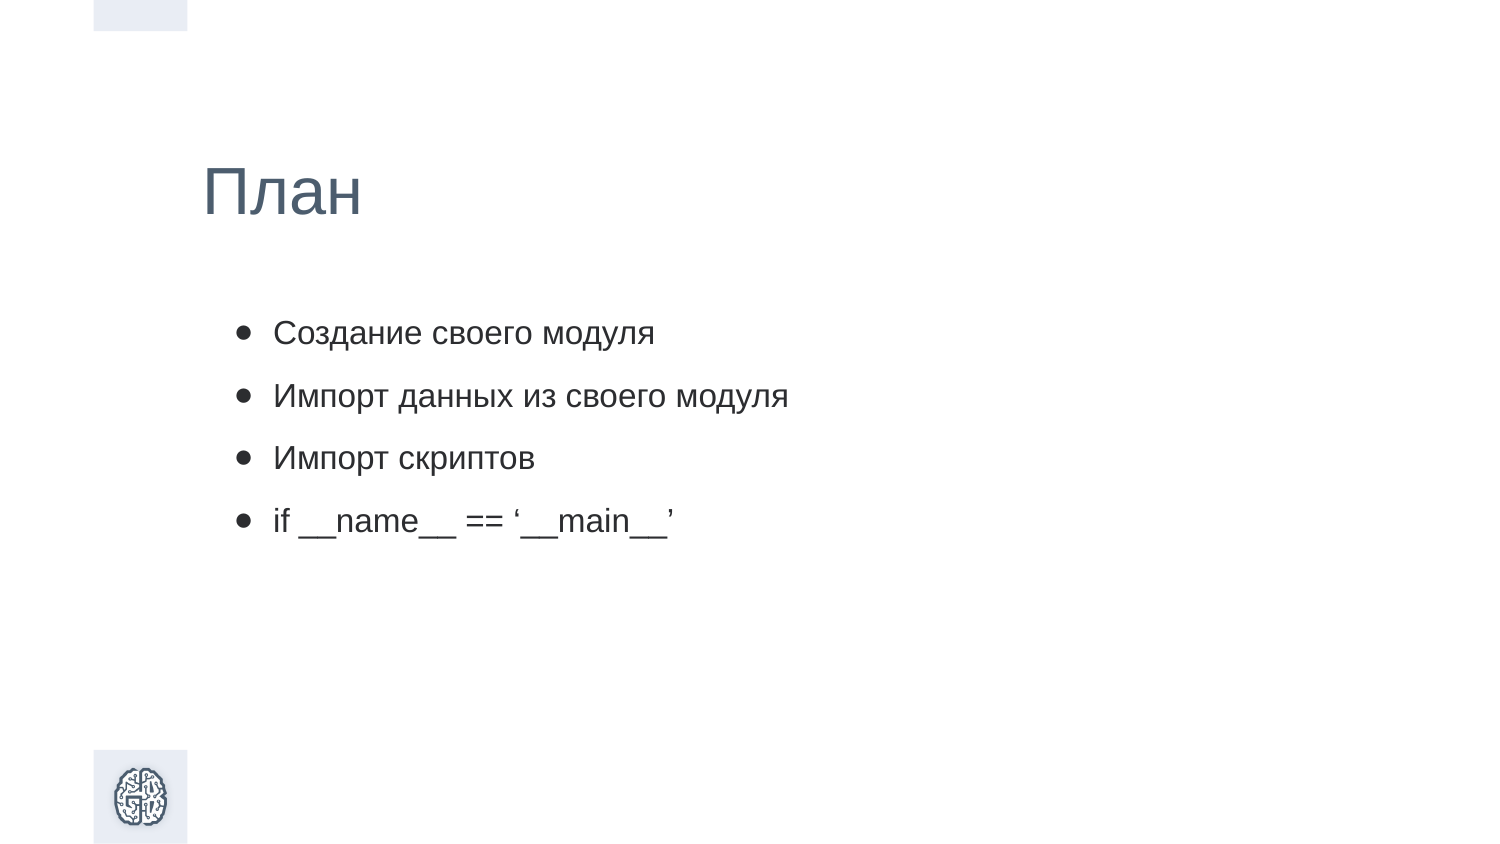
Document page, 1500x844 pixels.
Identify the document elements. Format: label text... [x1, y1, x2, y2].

text_box if __name__ == ‘__main__’ [187, 472, 1312, 546]
text_box Импорт данных из своего модуля [187, 358, 1312, 409]
text_box Импорт скриптов [187, 409, 1312, 472]
text_box Создание своего модуля [187, 284, 1312, 358]
picture [106, 760, 175, 834]
text_box План [187, 93, 1312, 282]
